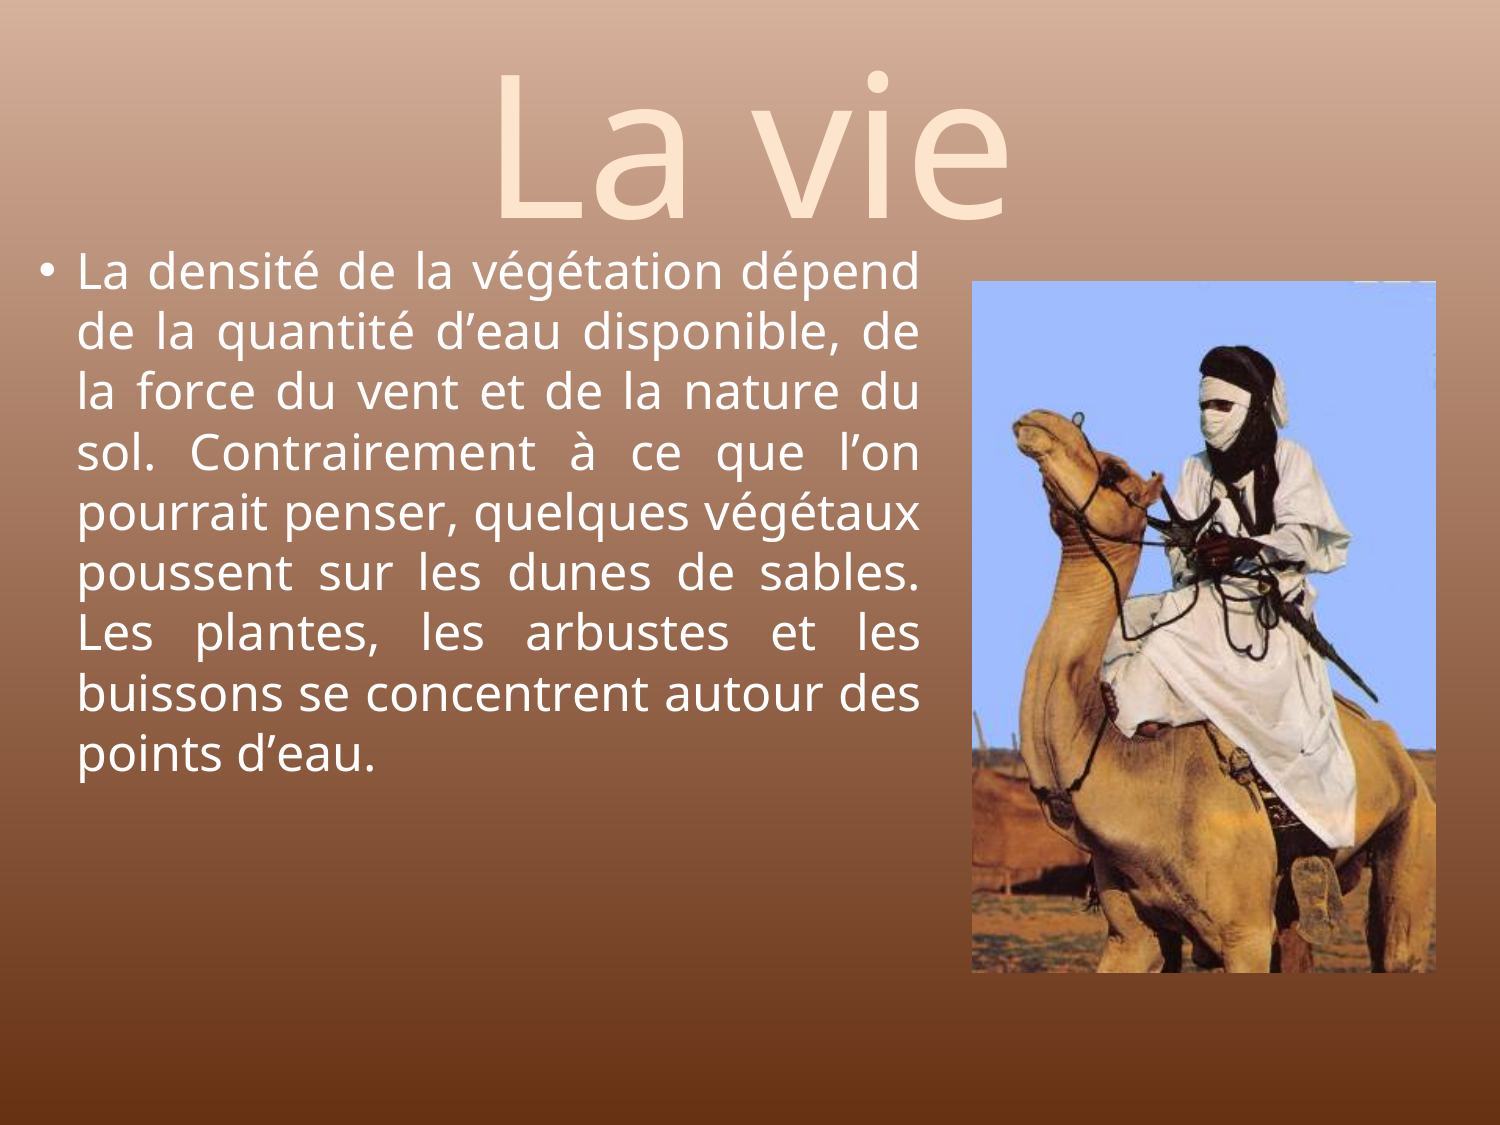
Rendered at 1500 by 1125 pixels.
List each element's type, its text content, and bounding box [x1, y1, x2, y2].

list La densité de la végétation dépend de la quantité d’eau disponible, de la force du vent et de la nature du sol. Contrairement à ce que l’on pourrait penser, quelques végétaux poussent sur les dunes de sables. Les plantes, les arbustes et les buissons se concentrent autour des points d’eau. [23, 152, 938, 841]
title La vie [75, 45, 1426, 233]
picture [972, 281, 1436, 973]
